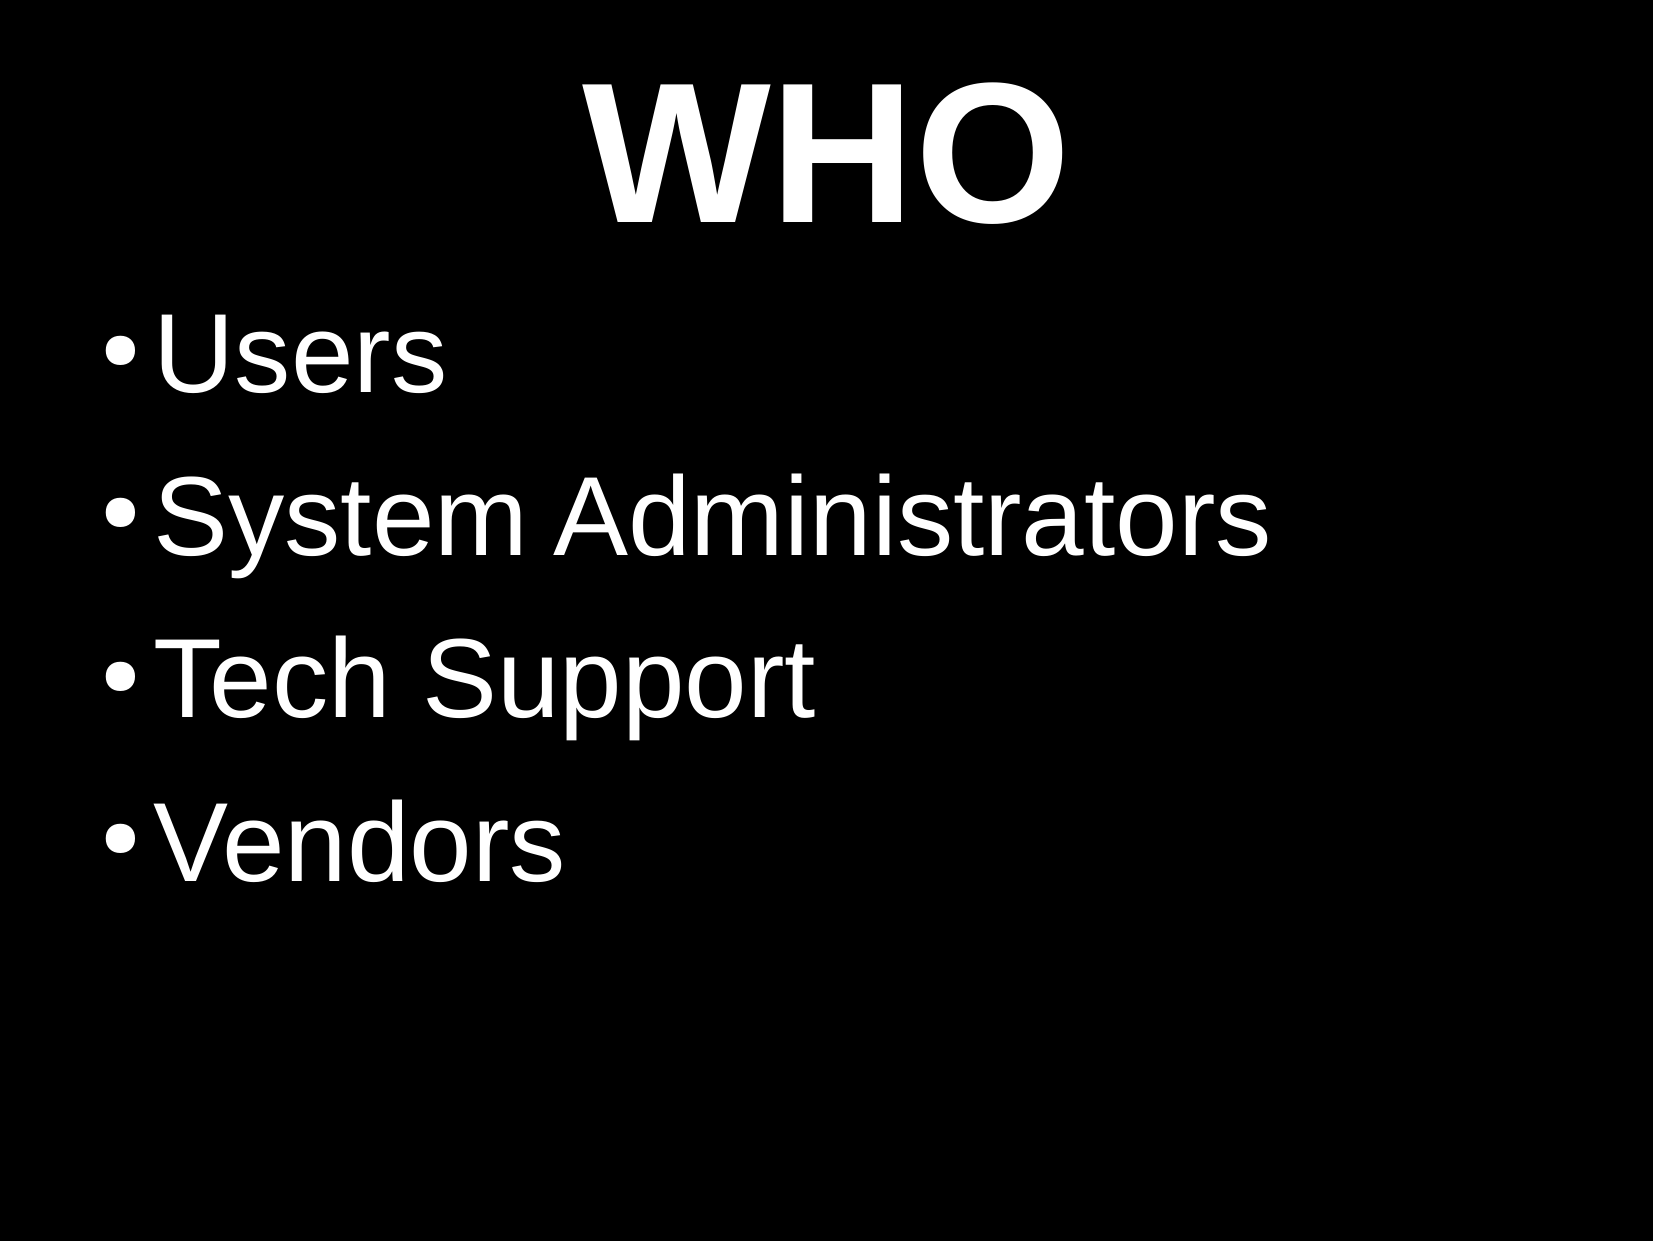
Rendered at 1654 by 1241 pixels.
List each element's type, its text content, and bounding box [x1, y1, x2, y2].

title WHO [82, 41, 1571, 265]
list Users System Administrators Tech Support Vendors [82, 290, 1571, 1095]
